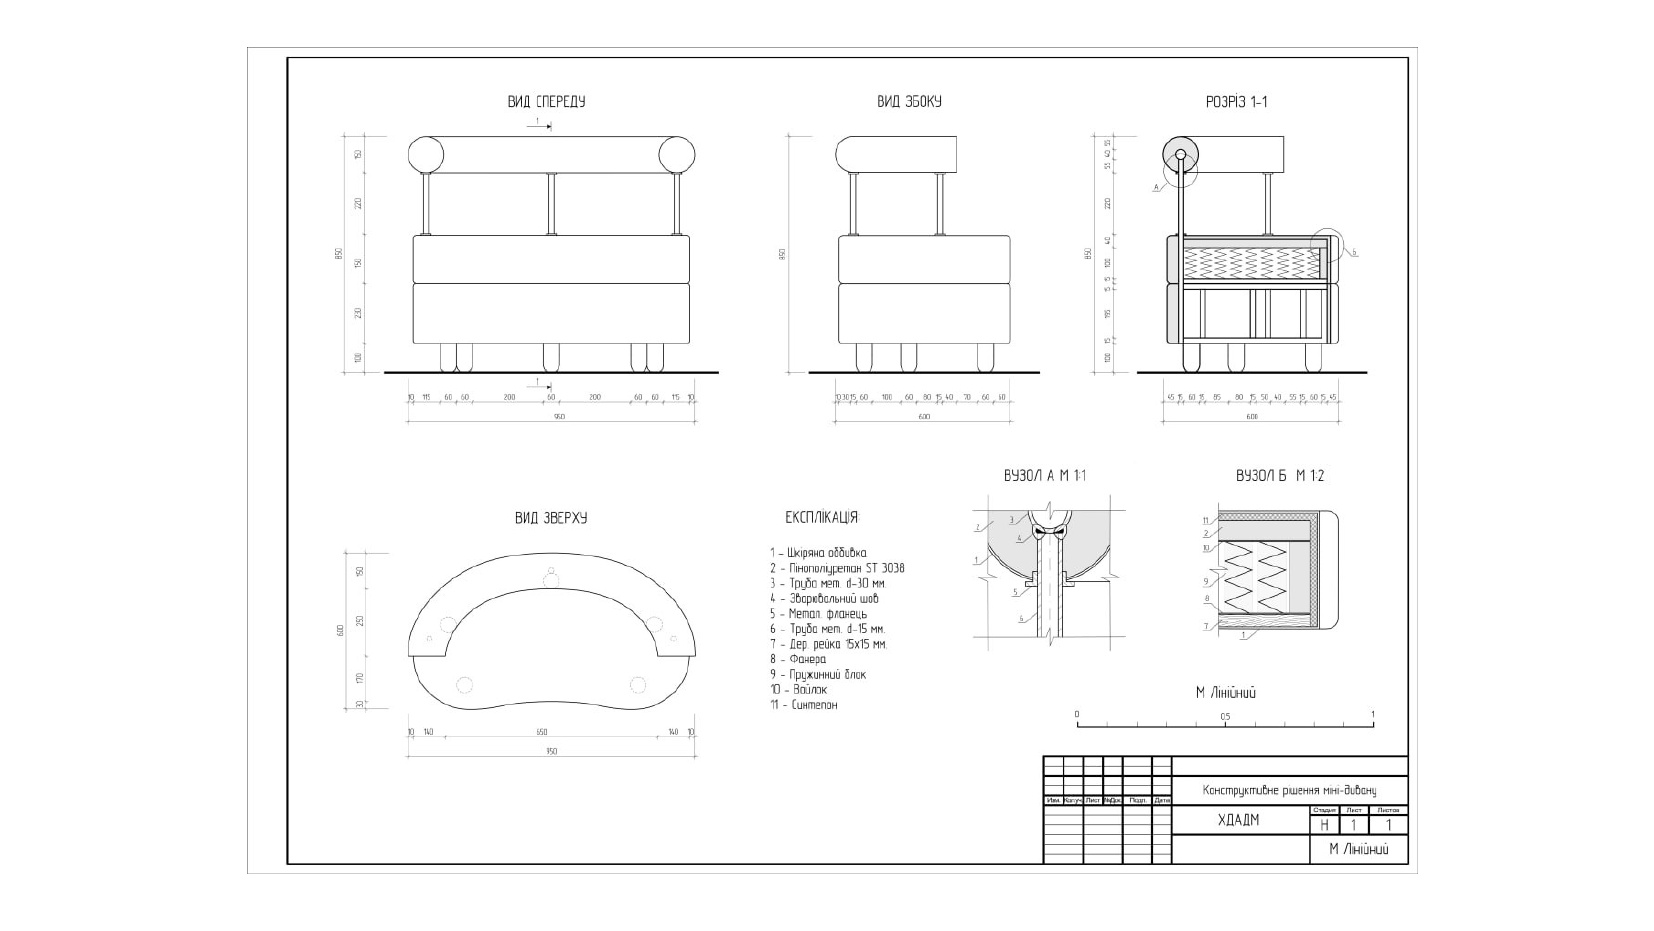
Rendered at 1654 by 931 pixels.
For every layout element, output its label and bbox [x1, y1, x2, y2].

picture [247, 47, 1418, 875]
